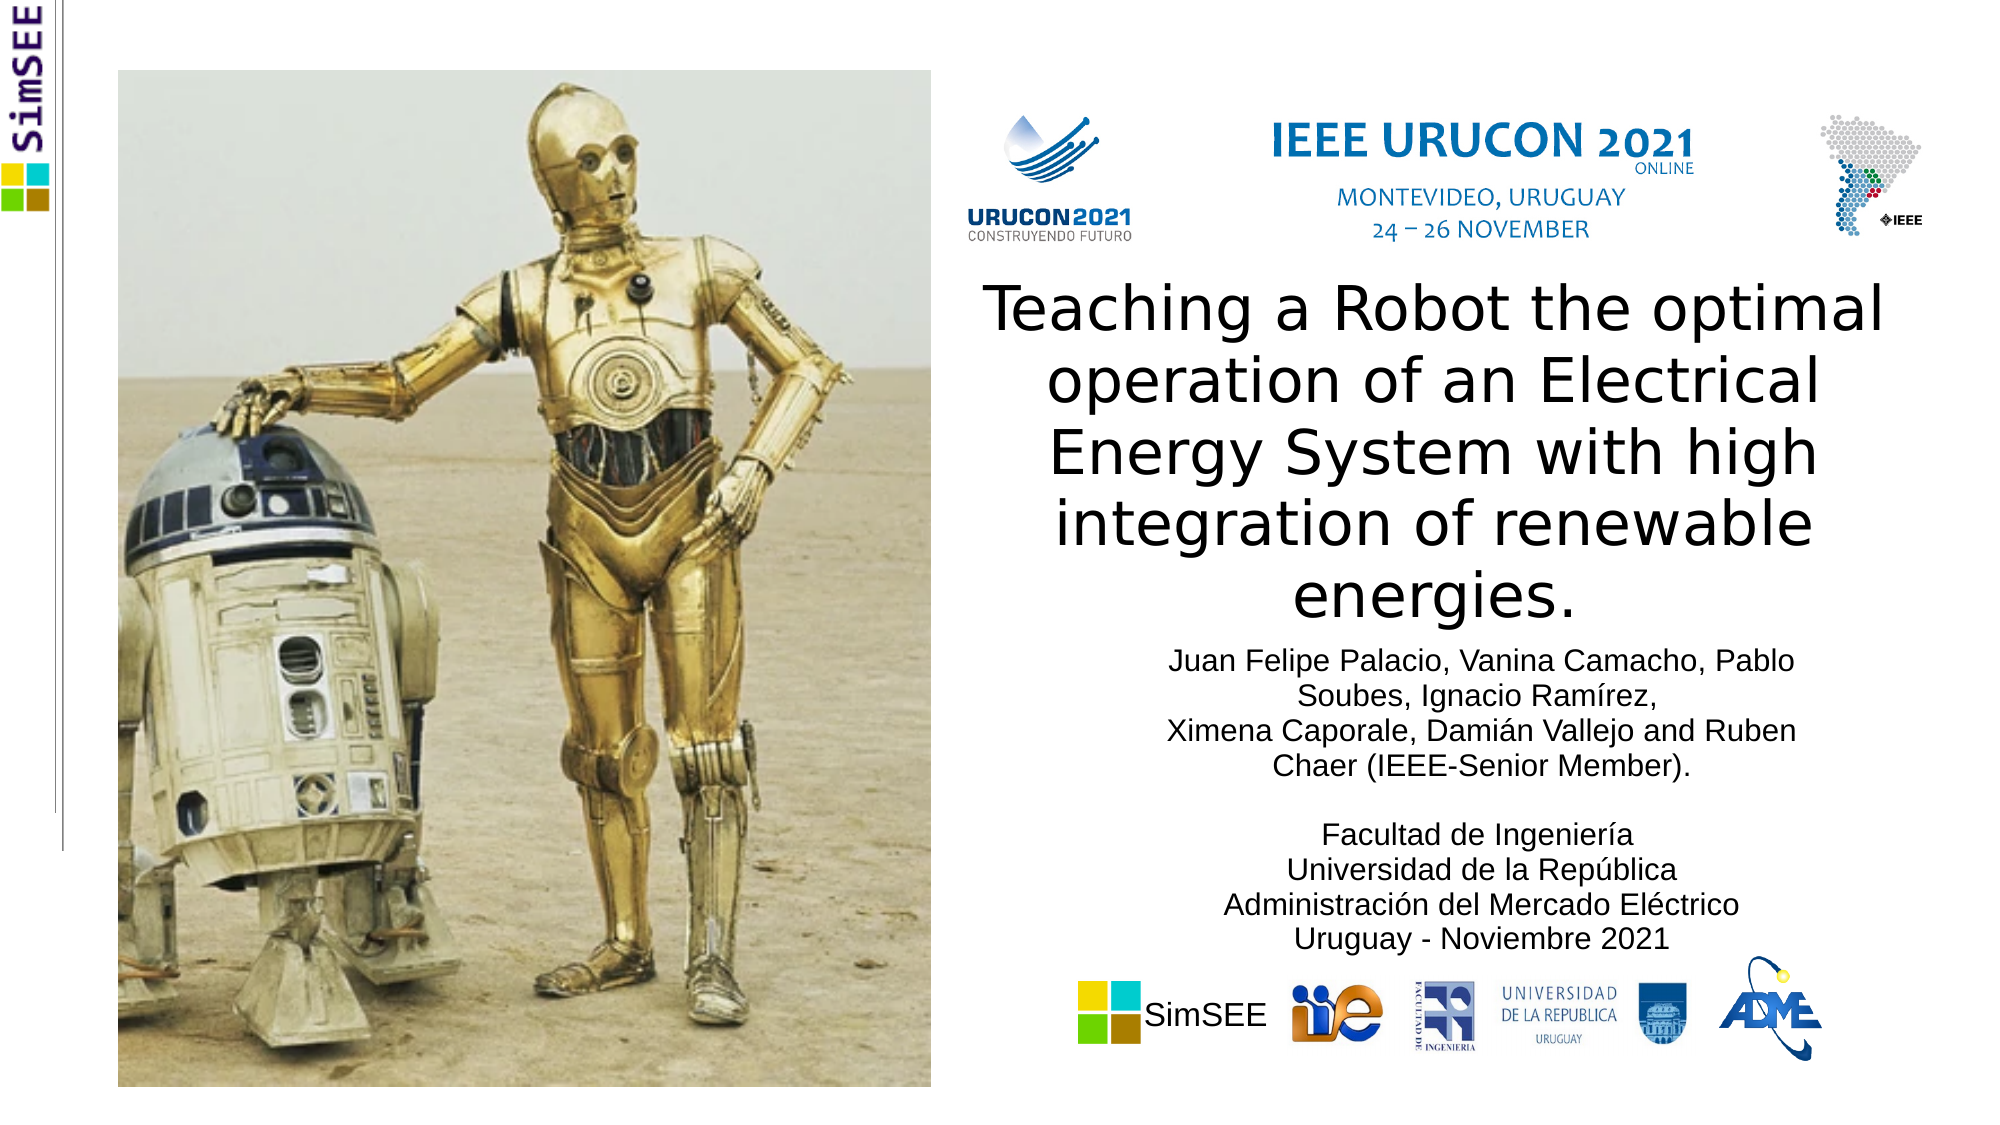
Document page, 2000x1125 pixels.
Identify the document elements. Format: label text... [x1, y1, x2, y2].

picture [1076, 979, 1143, 1046]
list Teaching a Robot the optimal operation of an Electrical Energy System with high integration of renewable energies. [968, 265, 1902, 644]
picture [1283, 975, 1702, 1056]
picture [0, 162, 51, 213]
picture [1719, 957, 1825, 1063]
picture [118, 70, 1997, 1087]
picture [0, 5, 52, 154]
text_box SimSEE [1128, 988, 1283, 1041]
text_box Juan Felipe Palacio, Vanina Camacho, Pablo Soubes, Ignacio Ramírez, Ximena Caporale, Damián Vallejo and Ruben Chaer (IEEE-Senior Member). Facultad de Ingeniería Universidad de la República Administración del Mercado Eléctrico Uruguay - Noviembre 2021 [1127, 643, 1837, 957]
